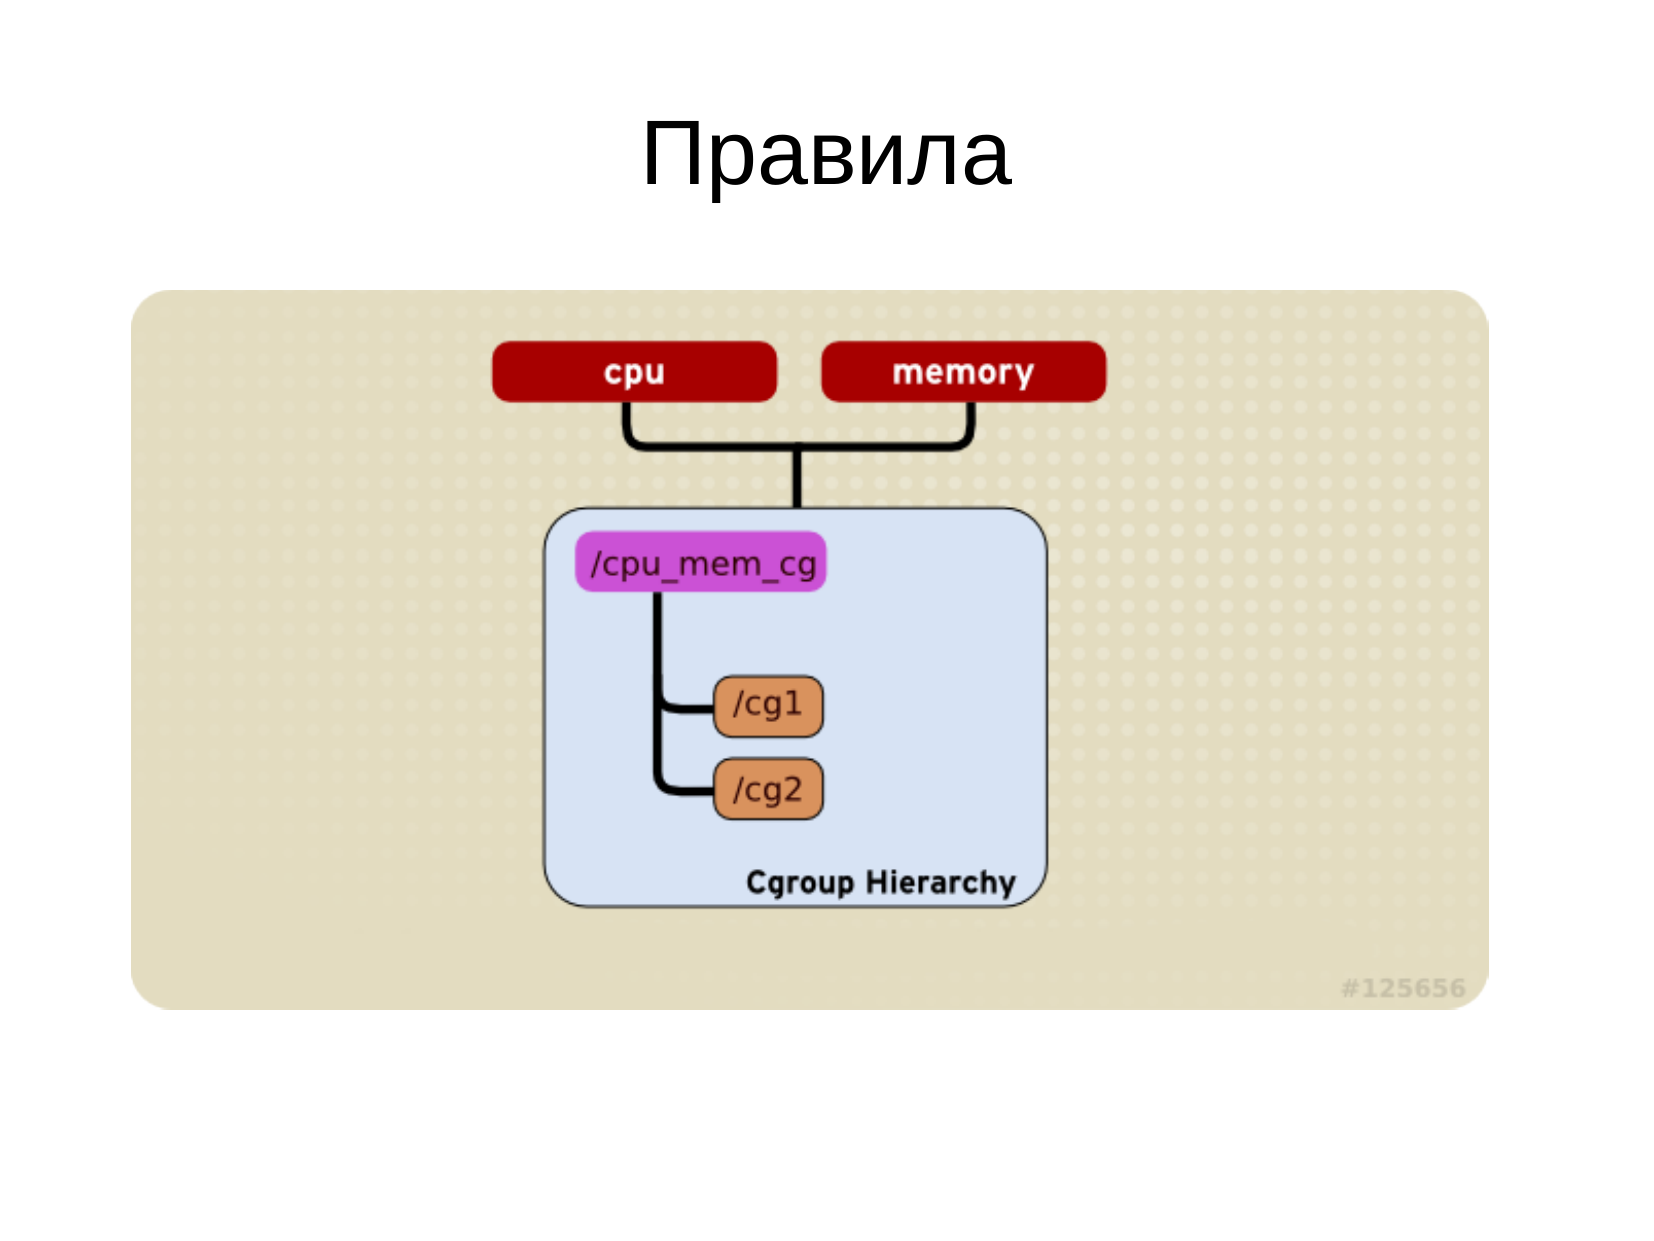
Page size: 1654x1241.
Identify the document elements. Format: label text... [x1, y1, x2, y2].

picture [131, 290, 1489, 1010]
title Правила [82, 49, 1571, 257]
